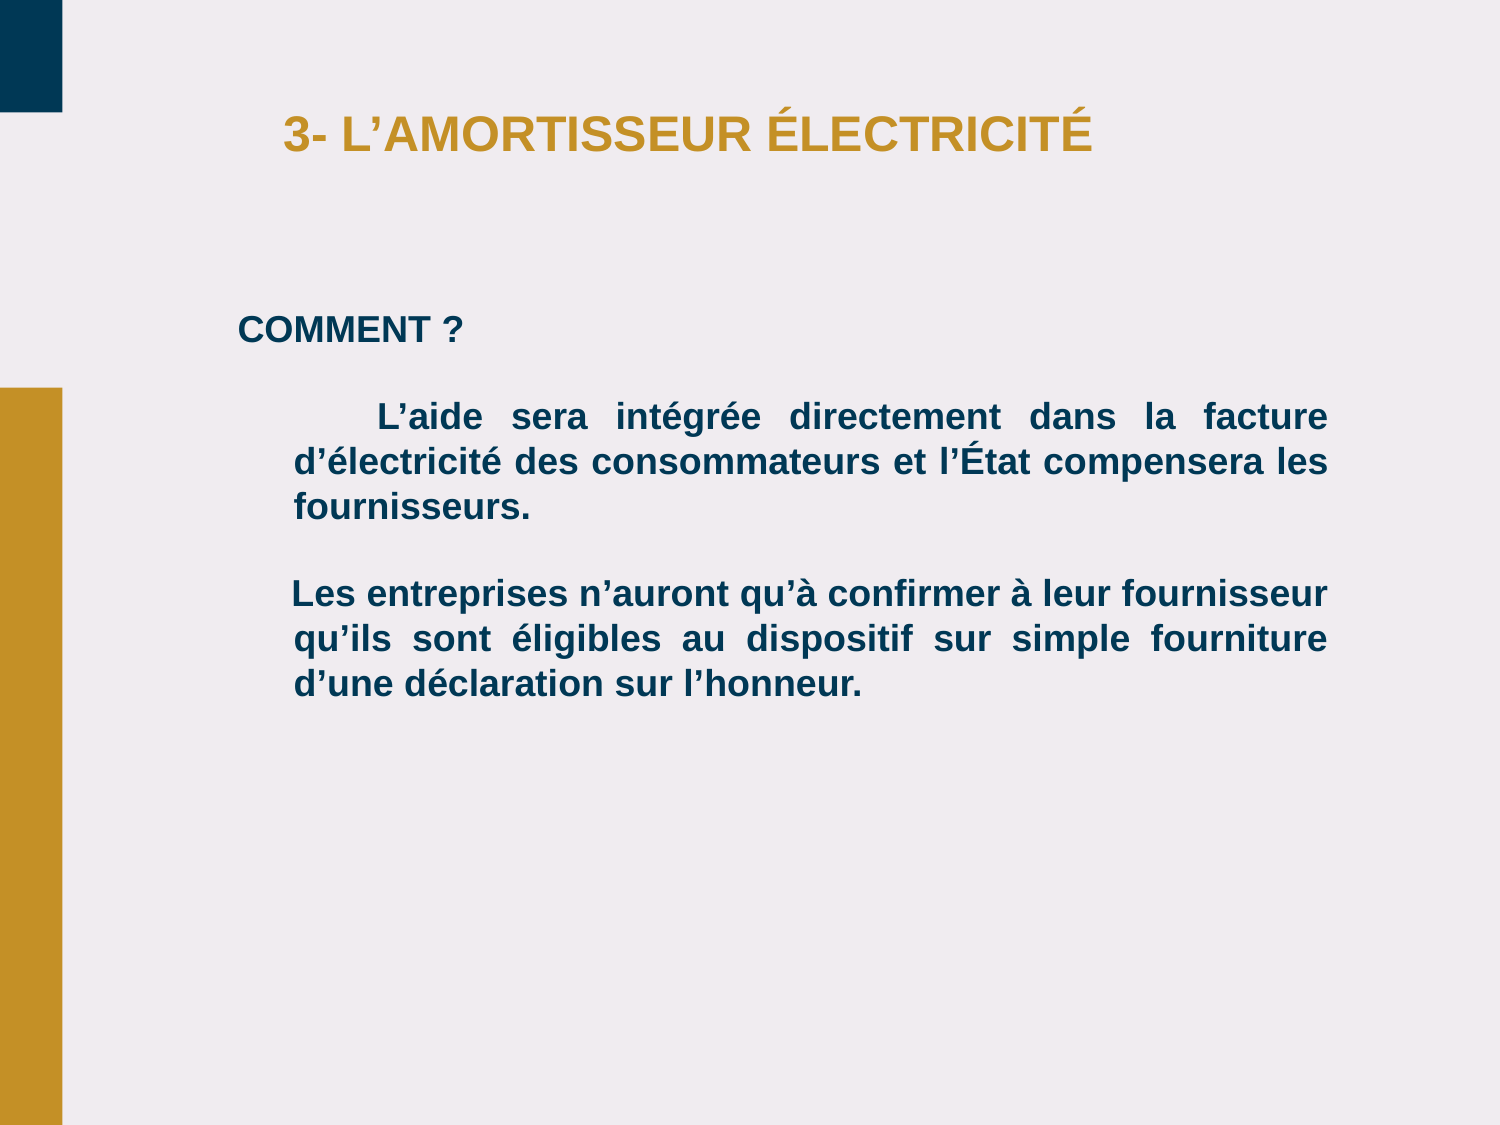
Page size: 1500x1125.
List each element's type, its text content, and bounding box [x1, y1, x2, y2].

title 3- L’AMORTISSEUR ÉLECTRICITÉ [283, 79, 1440, 190]
list COMMENT ? L’aide sera intégrée directement dans la facture d’électricité des consommateurs et l’État compensera les fournisseurs. Les entreprises n’auront qu’à confirmer à leur fournisseur qu’ils sont éligibles au dispositif sur simple fourniture d’une déclaration sur l’honneur. [237, 304, 1329, 937]
